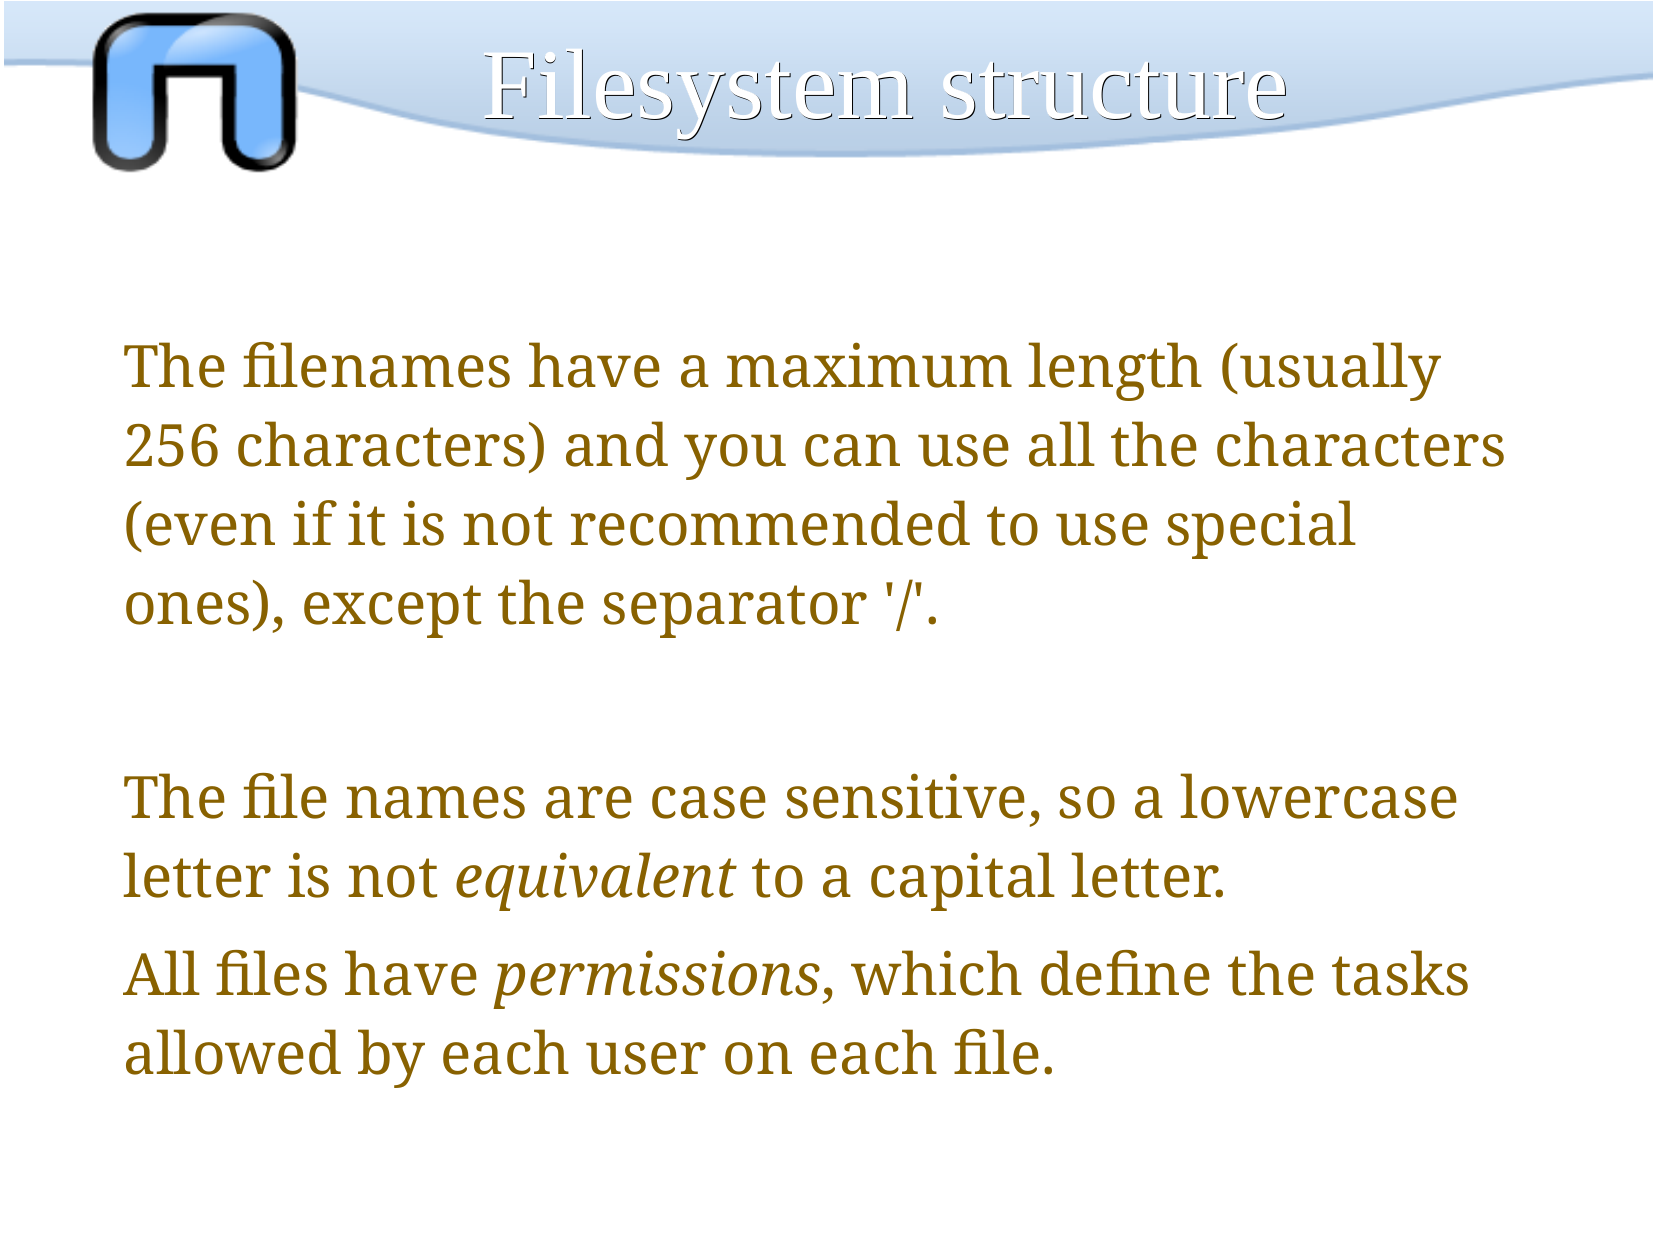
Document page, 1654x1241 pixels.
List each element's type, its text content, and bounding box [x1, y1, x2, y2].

picture [0, 0, 1654, 1241]
list The filenames have a maximum length (usually 256 characters) and you can use all the characters (even if it is not recommended to use special ones), except the separator '/'. The file names are case sensitive, so a lowercase letter is not equivalent to a capital letter. All files have permissions, which define the tasks allowed by each user on each file. [123, 324, 1536, 1107]
text_box Filesystem structure [472, 29, 1300, 266]
